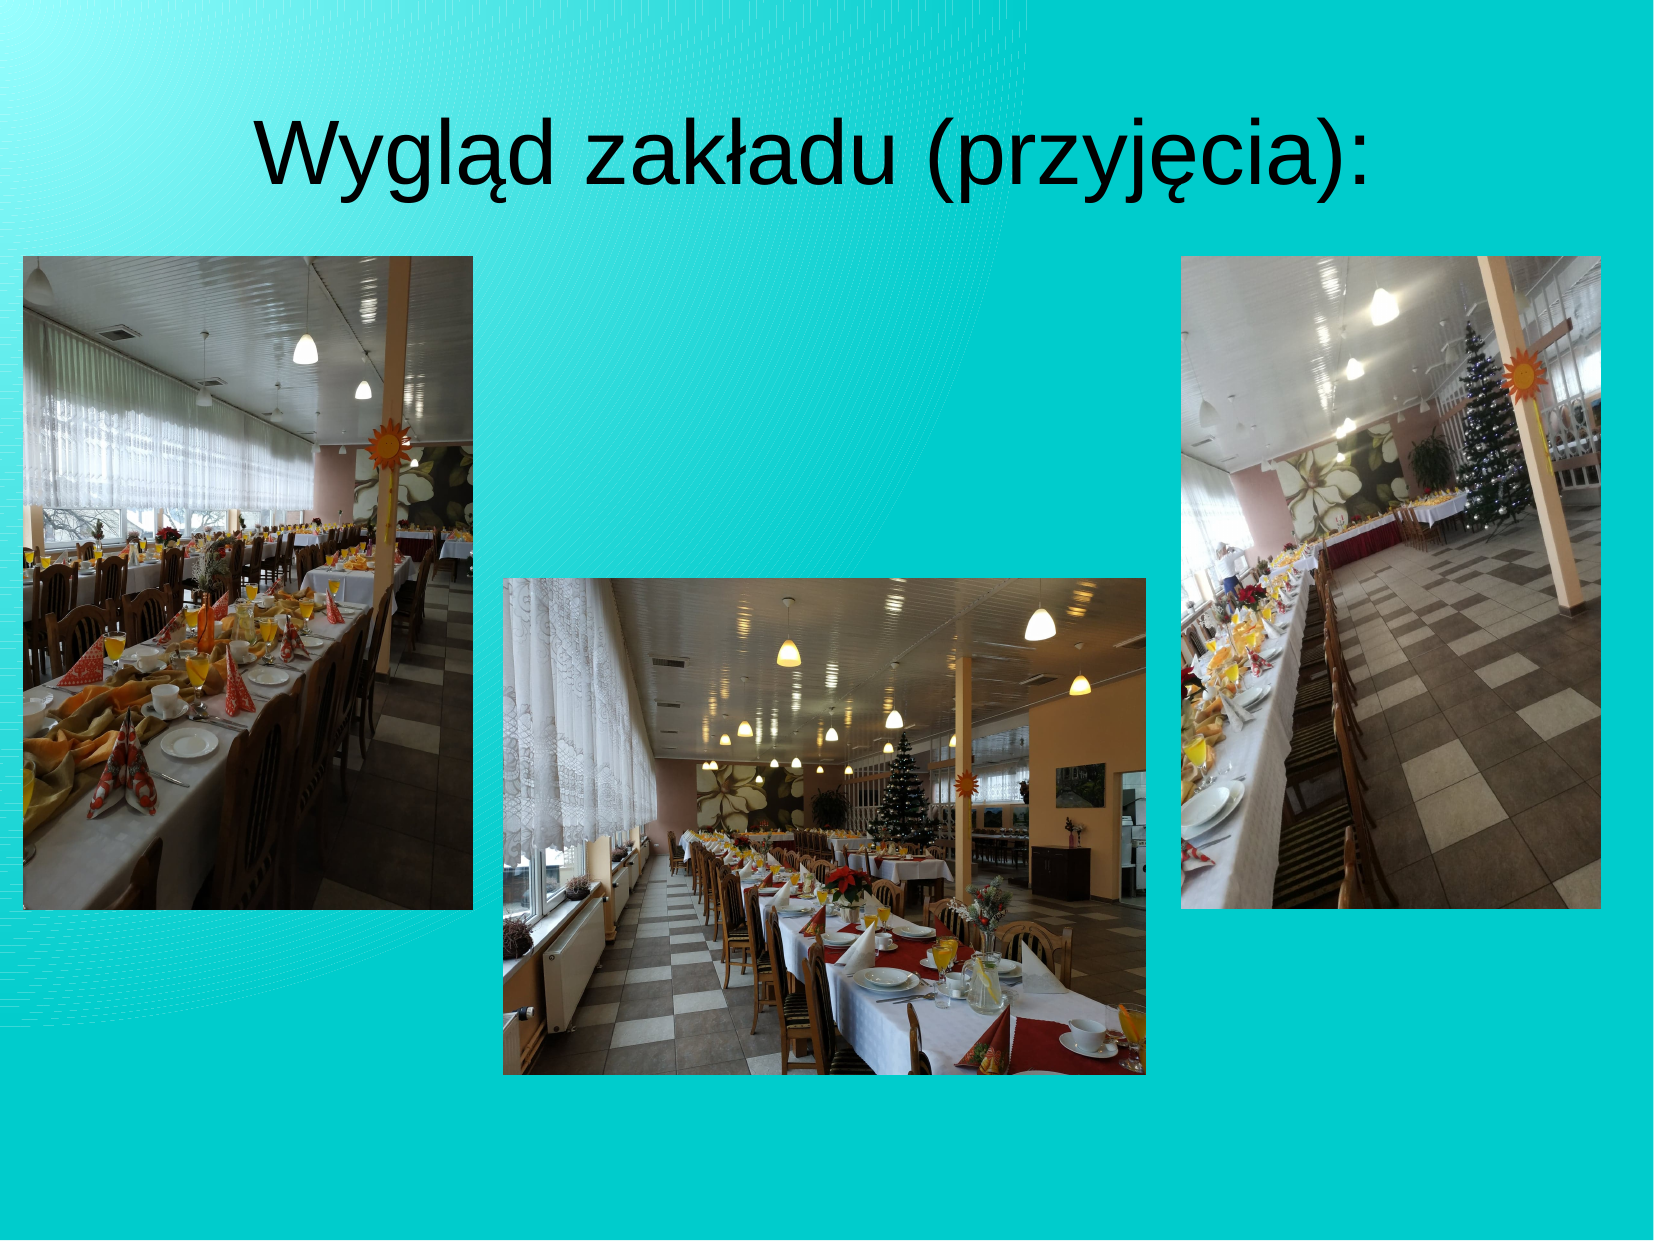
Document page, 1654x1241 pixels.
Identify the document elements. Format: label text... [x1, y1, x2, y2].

title Wygląd zakładu (przyjęcia): [82, 49, 1571, 257]
picture [1181, 256, 1601, 909]
picture [23, 256, 473, 910]
picture [503, 578, 1146, 1075]
